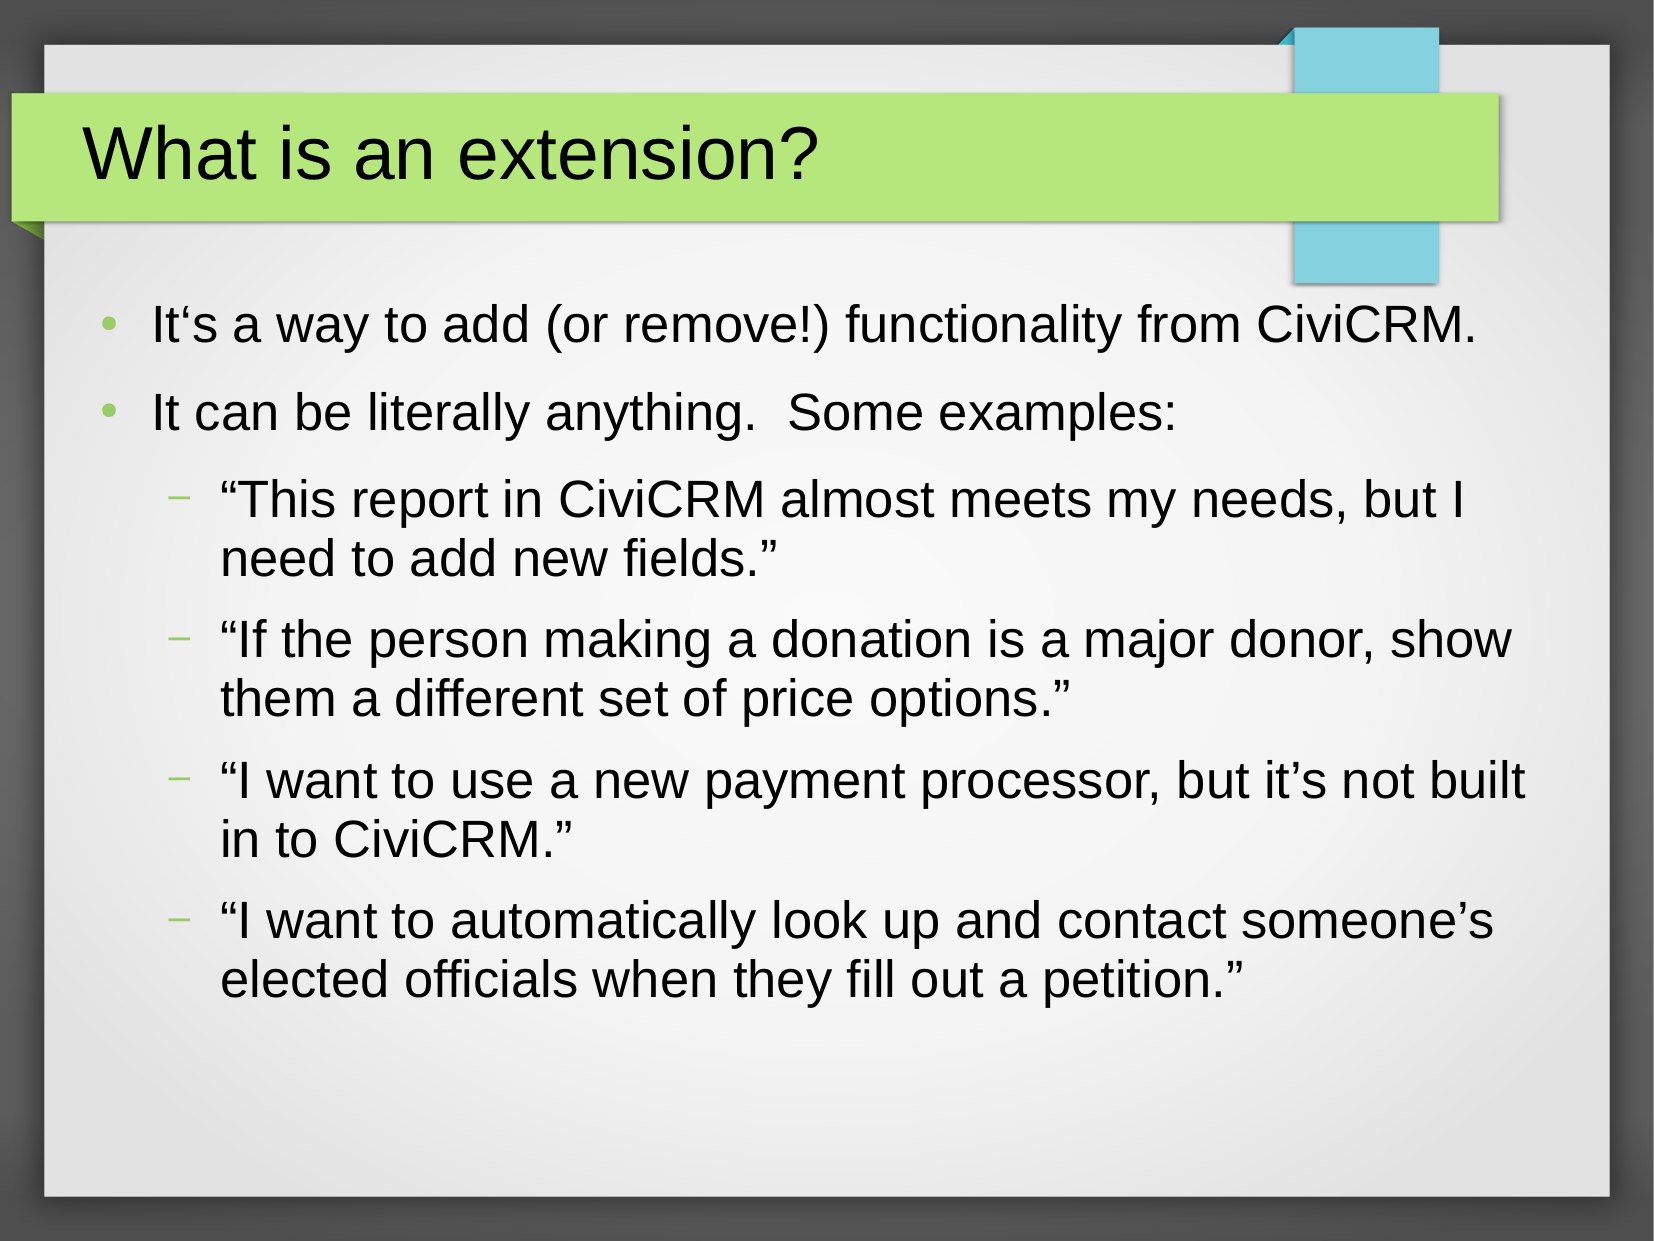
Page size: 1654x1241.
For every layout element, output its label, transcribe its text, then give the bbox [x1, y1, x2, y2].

list It‘s a way to add (or remove!) functionality from CiviCRM. It can be literally anything. Some examples: “This report in CiviCRM almost meets my needs, but I need to add new fields.” “If the person making a donation is a major donor, show them a different set of price options.” “I want to use a new payment processor, but it’s not built in to CiviCRM.” “I want to automatically look up and contact someone’s elected officials when they fill out a petition.” [82, 295, 1571, 1015]
picture [0, 0, 1654, 1241]
title What is an extension? [82, 94, 1264, 213]
